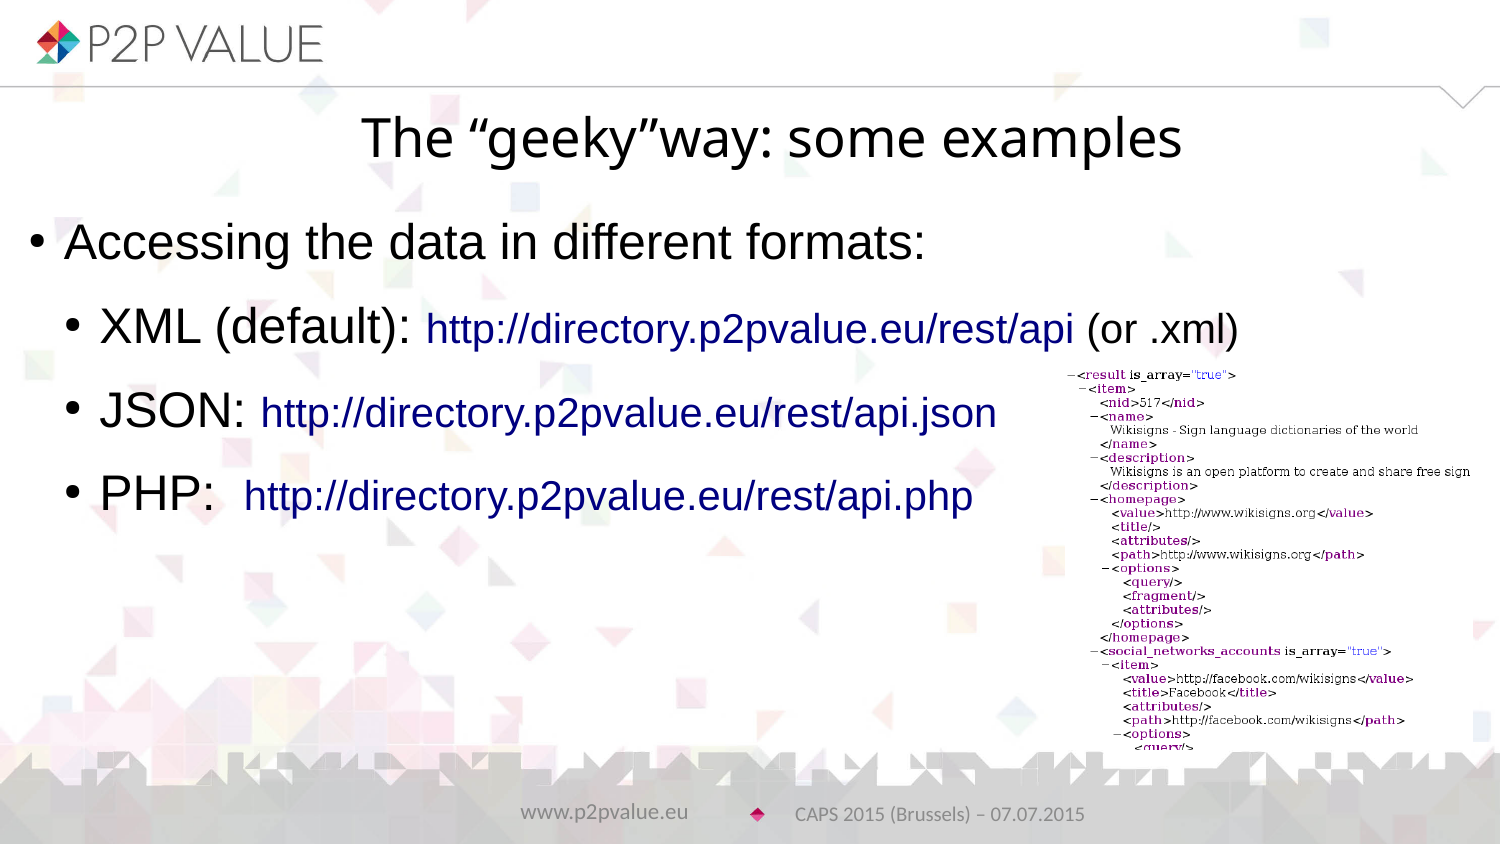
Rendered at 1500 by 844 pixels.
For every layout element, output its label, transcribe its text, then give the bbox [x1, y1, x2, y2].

text_box www.p2pvalue.eu [514, 790, 733, 830]
text_box CAPS 2015 (Brussels) – 07.07.2015 [781, 790, 1474, 836]
title The “geeky”way: some examples [105, 92, 1441, 180]
picture [0, 0, 1500, 844]
subtitle Accessing the data in different formats: XML (default): http://directory.p2pvalue.eu/rest/api (or .xml) JSON: http://directory.p2pvalue.eu/rest/api.json PHP: http://directory.p2pvalue.eu/rest/api.php [15, 180, 1496, 736]
